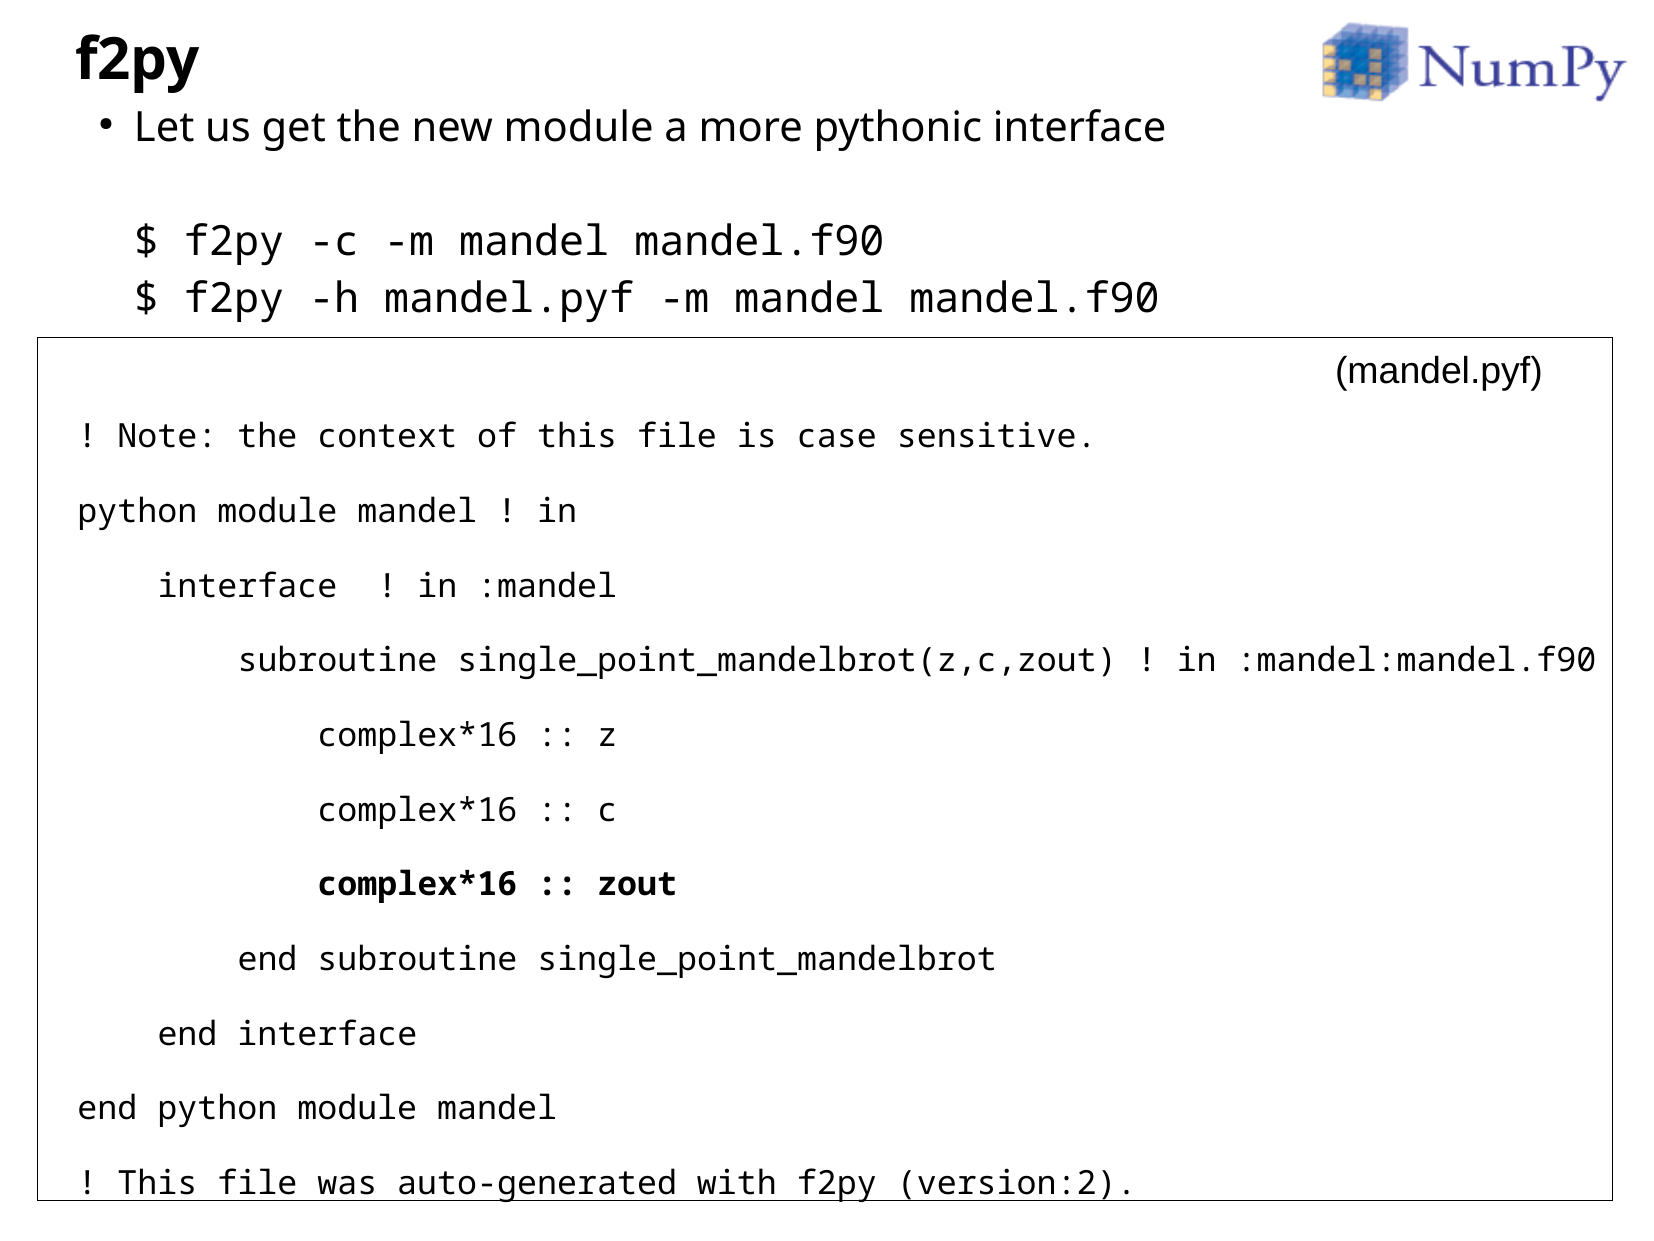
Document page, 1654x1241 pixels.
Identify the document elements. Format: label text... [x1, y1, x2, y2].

title f2py [75, 0, 1576, 103]
picture [1302, 13, 1635, 113]
text_box (mandel.pyf) [1320, 341, 1558, 399]
list ! Note: the context of this file is case sensitive. python module mandel ! in interface ! in :mandel subroutine single_point_mandelbrot(z,c,zout) ! in :mandel:mandel.f90 complex*16 :: z complex*16 :: c complex*16 :: zout end subroutine single_point_mandelbrot end interface end python module mandel ! This file was auto-generated with f2py (version:2). [37, 337, 1613, 1201]
title Let us get the new module a more pythonic interface $ f2py -c -m mandel mandel.f90 $ f2py -h mandel.pyf -m mandel mandel.f90 [63, 103, 1564, 318]
